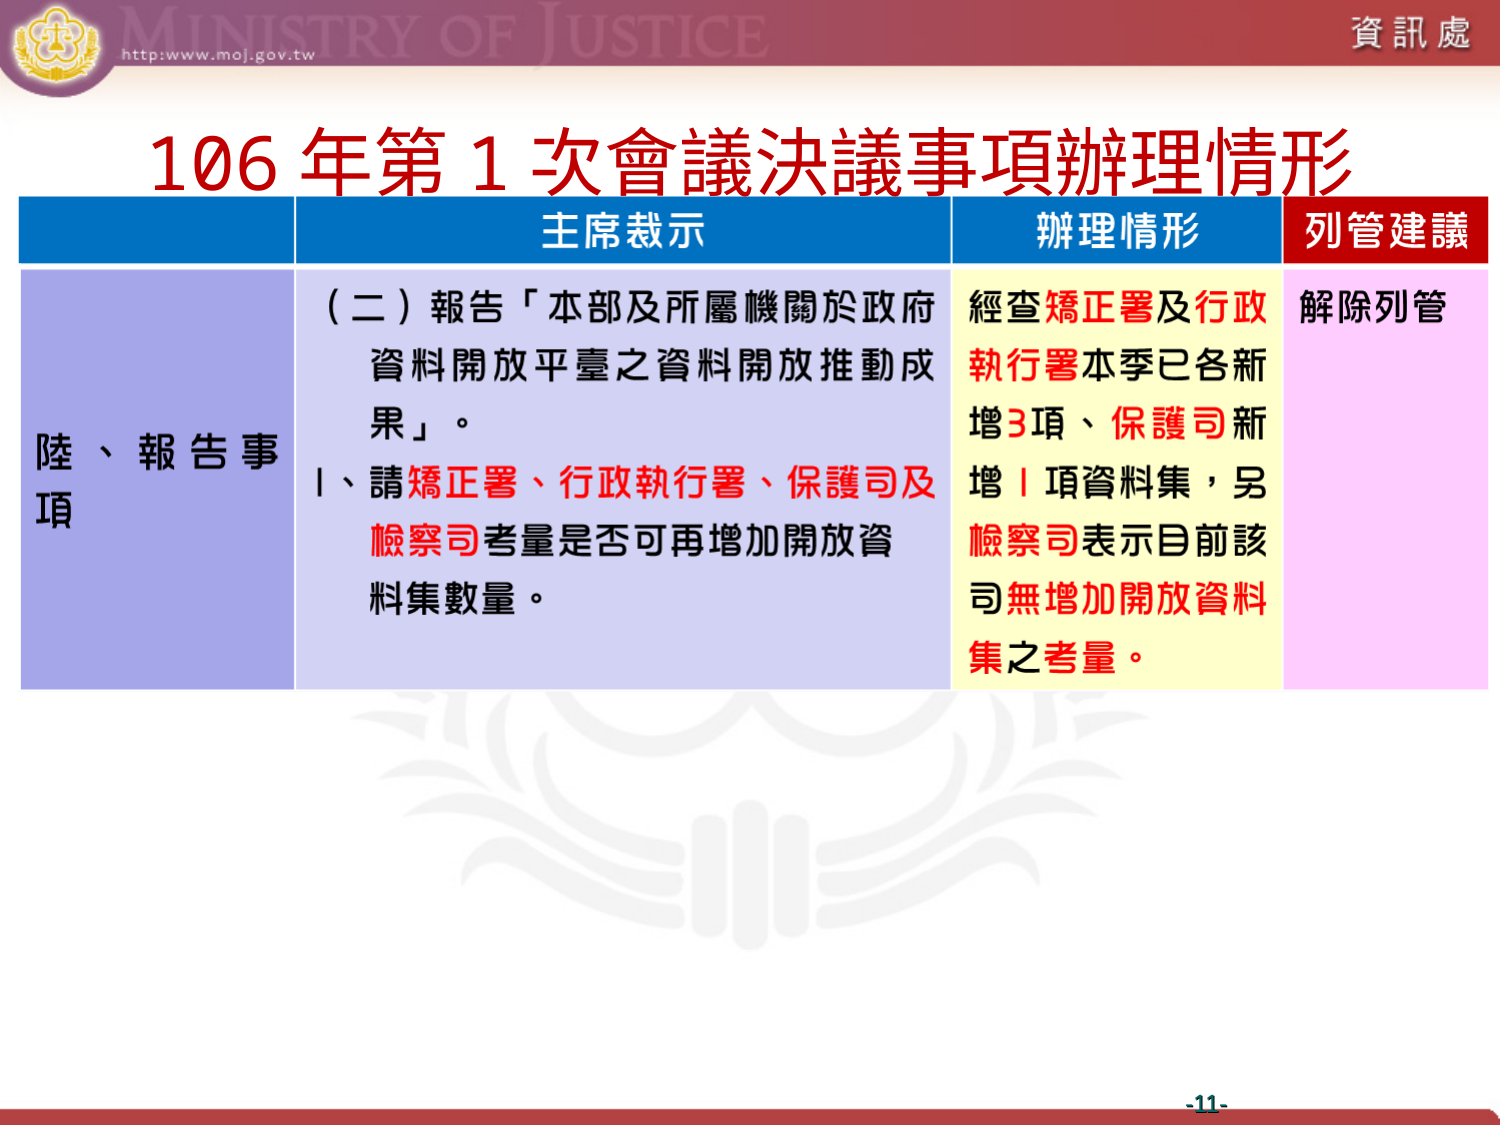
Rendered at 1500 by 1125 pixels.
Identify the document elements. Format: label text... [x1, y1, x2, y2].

text_box 106年第1次會議決議事項辦理情形 [112, 101, 1388, 244]
text_box -11- [1169, 1080, 1483, 1118]
picture [17, 190, 1490, 702]
